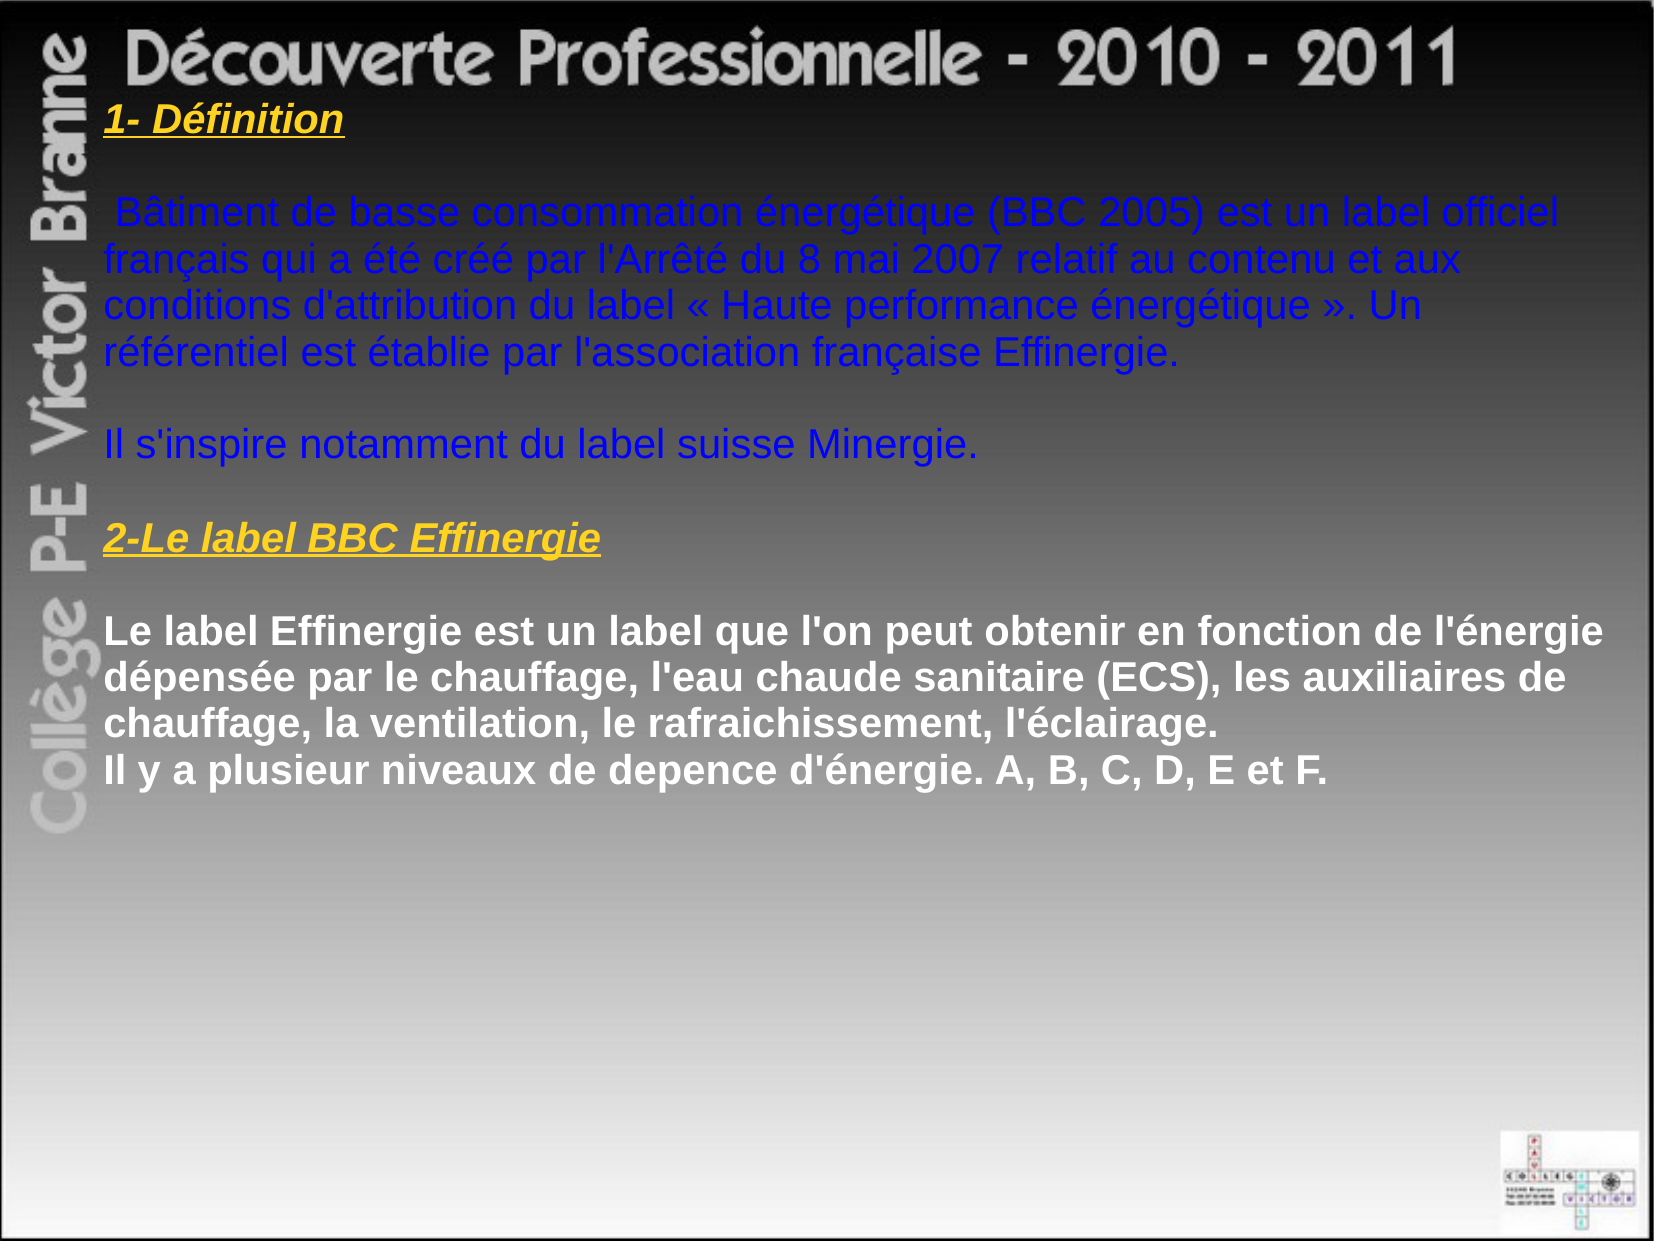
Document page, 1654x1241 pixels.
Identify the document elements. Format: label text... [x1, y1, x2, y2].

picture [0, 0, 1654, 1241]
text_box 1- Définition Bâtiment de basse consommation énergétique (BBC 2005) est un label officiel français qui a été créé par l'Arrêté du 8 mai 2007 relatif au contenu et aux conditions d'attribution du label « Haute performance énergétique ». Un référentiel est établie par l'association française Effinergie. Il s'inspire notamment du label suisse Minergie. 2-Le label BBC Effinergie Le label Effinergie est un label que l'on peut obtenir en fonction de l'énergie dépensée par le chauffage, l'eau chaude sanitaire (ECS), les auxiliaires de chauffage, la ventilation, le rafraichissement, l'éclairage. Il y a plusieur niveaux de depence d'énergie. A, B, C, D, E et F. [88, 88, 1625, 999]
